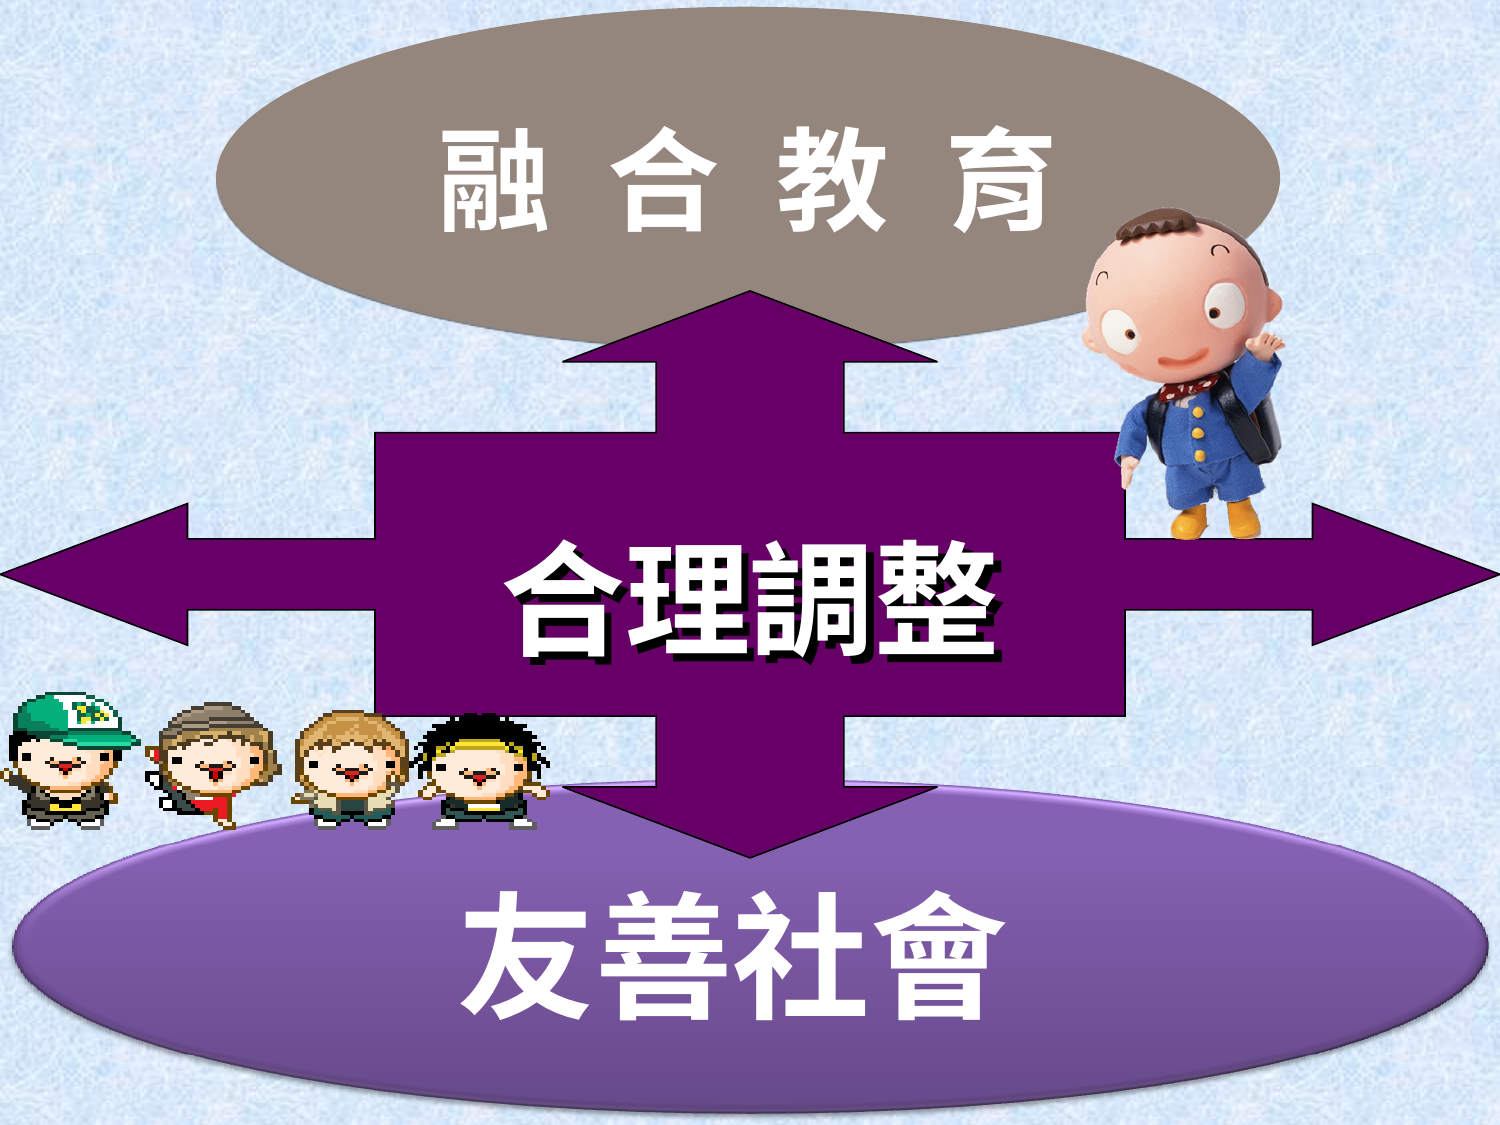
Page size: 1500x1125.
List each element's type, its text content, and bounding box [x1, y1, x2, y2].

picture [1082, 208, 1286, 540]
picture [0, 692, 1500, 1125]
text_box 合理調整 [0, 290, 1500, 858]
text_box 融 合 教 育 [216, 6, 1281, 343]
text_box 友善社會 [287, 829, 1178, 1078]
